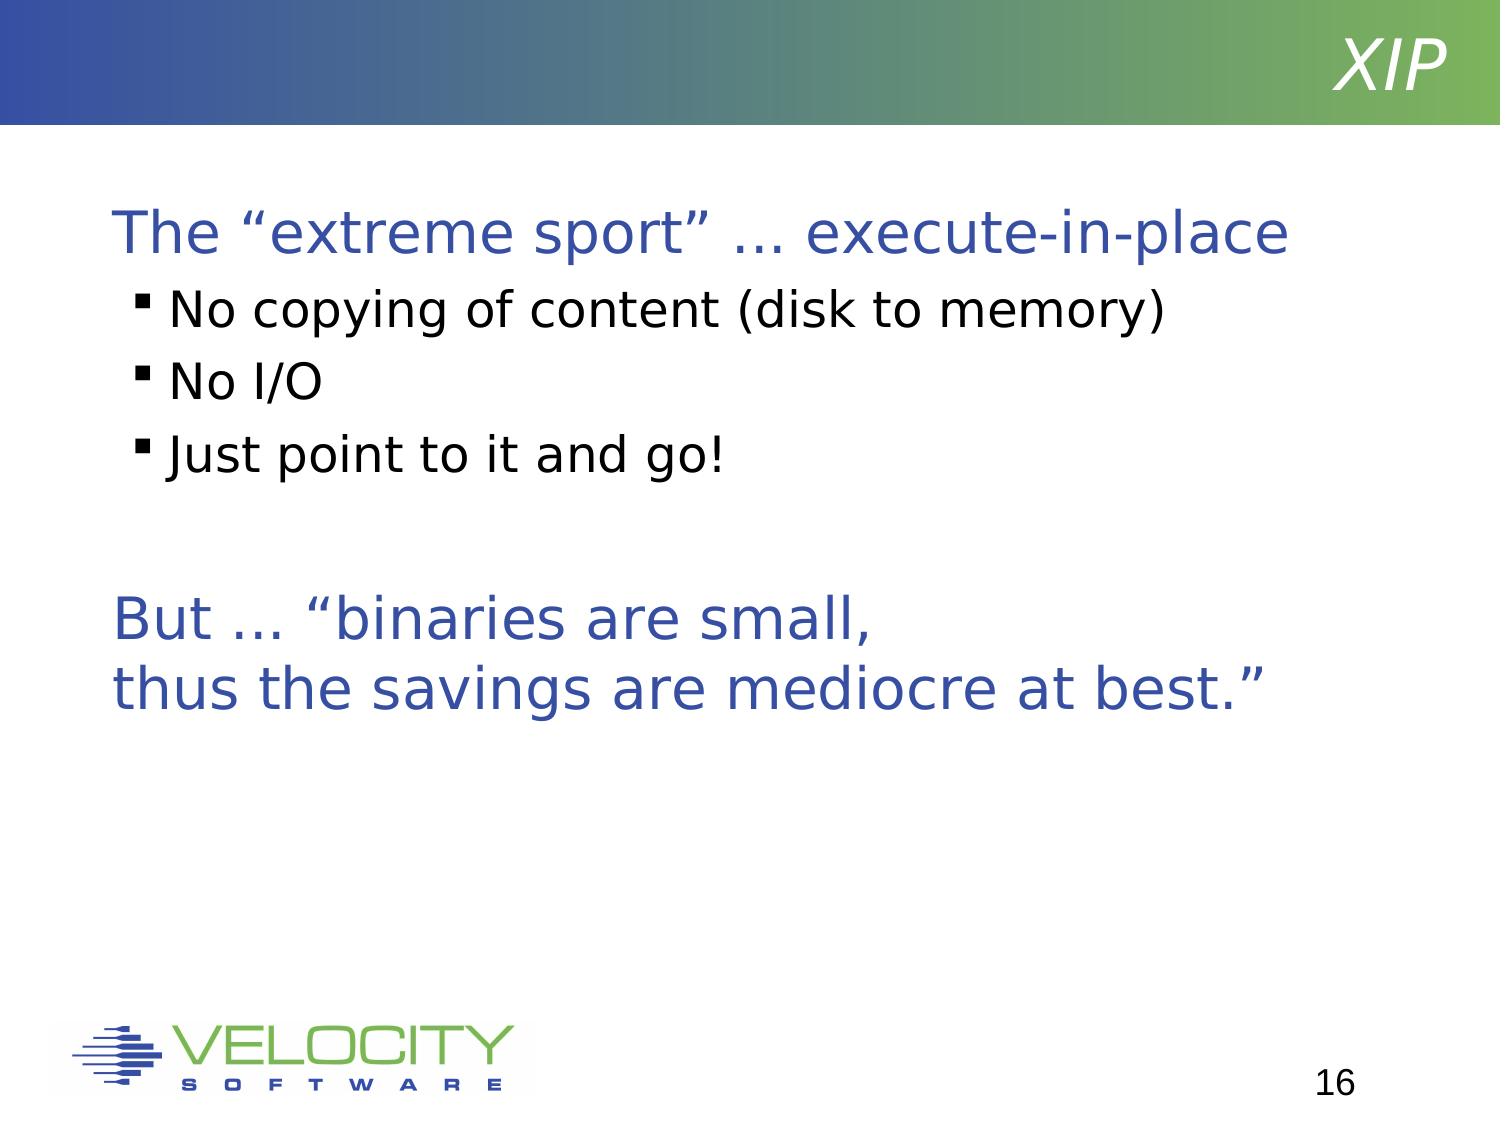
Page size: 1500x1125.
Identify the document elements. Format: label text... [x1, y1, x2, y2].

picture [50, 1021, 538, 1094]
title XIP [62, 12, 1463, 113]
list The “extreme sport” ... execute-in-place No copying of content (disk to memory) No I/O Just point to it and go! But ... “binaries are small, thus the savings are mediocre at best.” [70, 187, 1438, 988]
